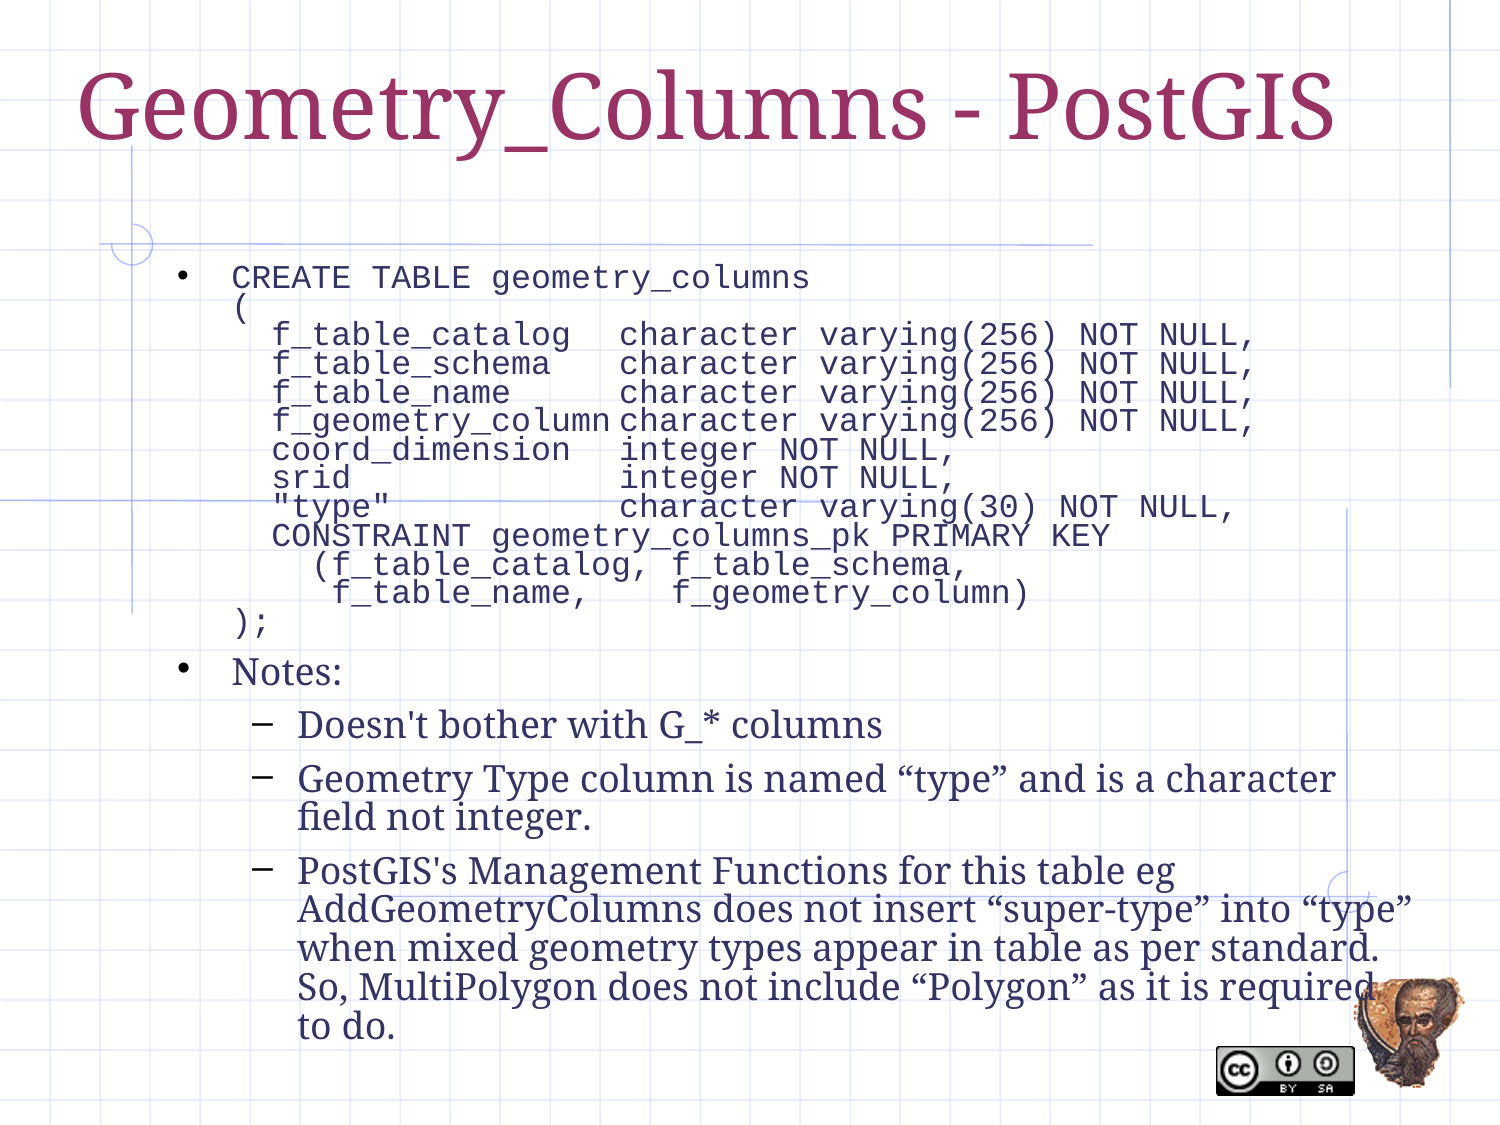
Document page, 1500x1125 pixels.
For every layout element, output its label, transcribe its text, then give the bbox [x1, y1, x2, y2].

title Geometry_Columns - PostGIS [74, 45, 1424, 177]
list CREATE TABLE geometry_columns ( f_table_catalog character varying(256) NOT NULL, f_table_schema character varying(256) NOT NULL, f_table_name character varying(256) NOT NULL, f_geometry_column character varying(256) NOT NULL, coord_dimension integer NOT NULL, srid integer NOT NULL, "type" character varying(30) NOT NULL, CONSTRAINT geometry_columns_pk PRIMARY KEY (f_table_catalog, f_table_schema, f_table_name, f_geometry_column) ); Notes: Doesn't bother with G_* columns Geometry Type column is named “type” and is a character field not integer. PostGIS's Management Functions for this table eg AddGeometryColumns does not insert “super-type” into “type” when mixed geometry types appear in table as per standard. So, MultiPolygon does not include “Polygon” as it is required to do. [177, 265, 1418, 1034]
picture [1216, 976, 1465, 1096]
